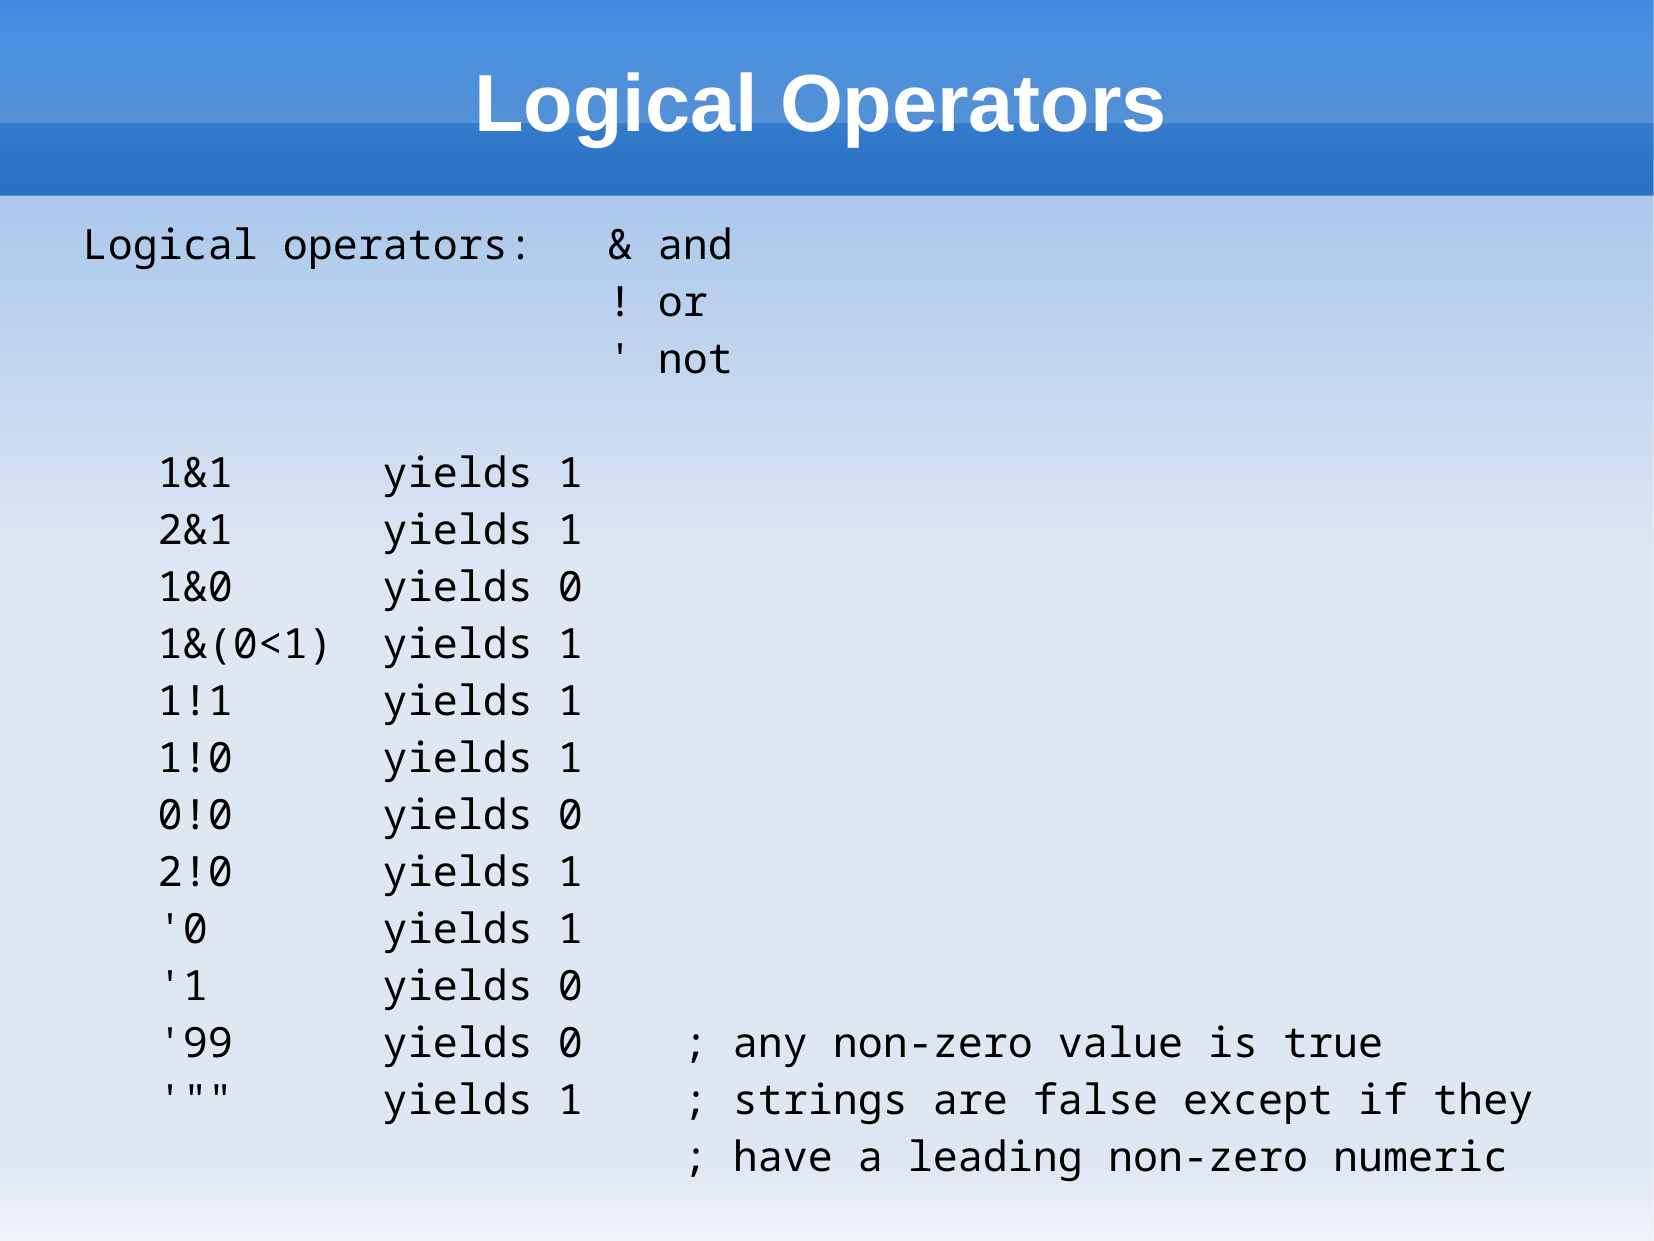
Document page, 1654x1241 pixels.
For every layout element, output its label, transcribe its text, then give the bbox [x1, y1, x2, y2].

picture [0, 0, 1654, 1241]
title Logical Operators [76, 0, 1565, 208]
subtitle Logical operators: & and ! or ' not 1&1 yields 1 2&1 yields 1 1&0 yields 0 1&(0<1) yields 1 1!1 yields 1 1!0 yields 1 0!0 yields 0 2!0 yields 1 '0 yields 1 '1 yields 0 '99 yields 0 ; any non-zero value is true '"" yields 1 ; strings are false except if they ; have a leading non-zero numeric [82, 262, 1571, 1137]
